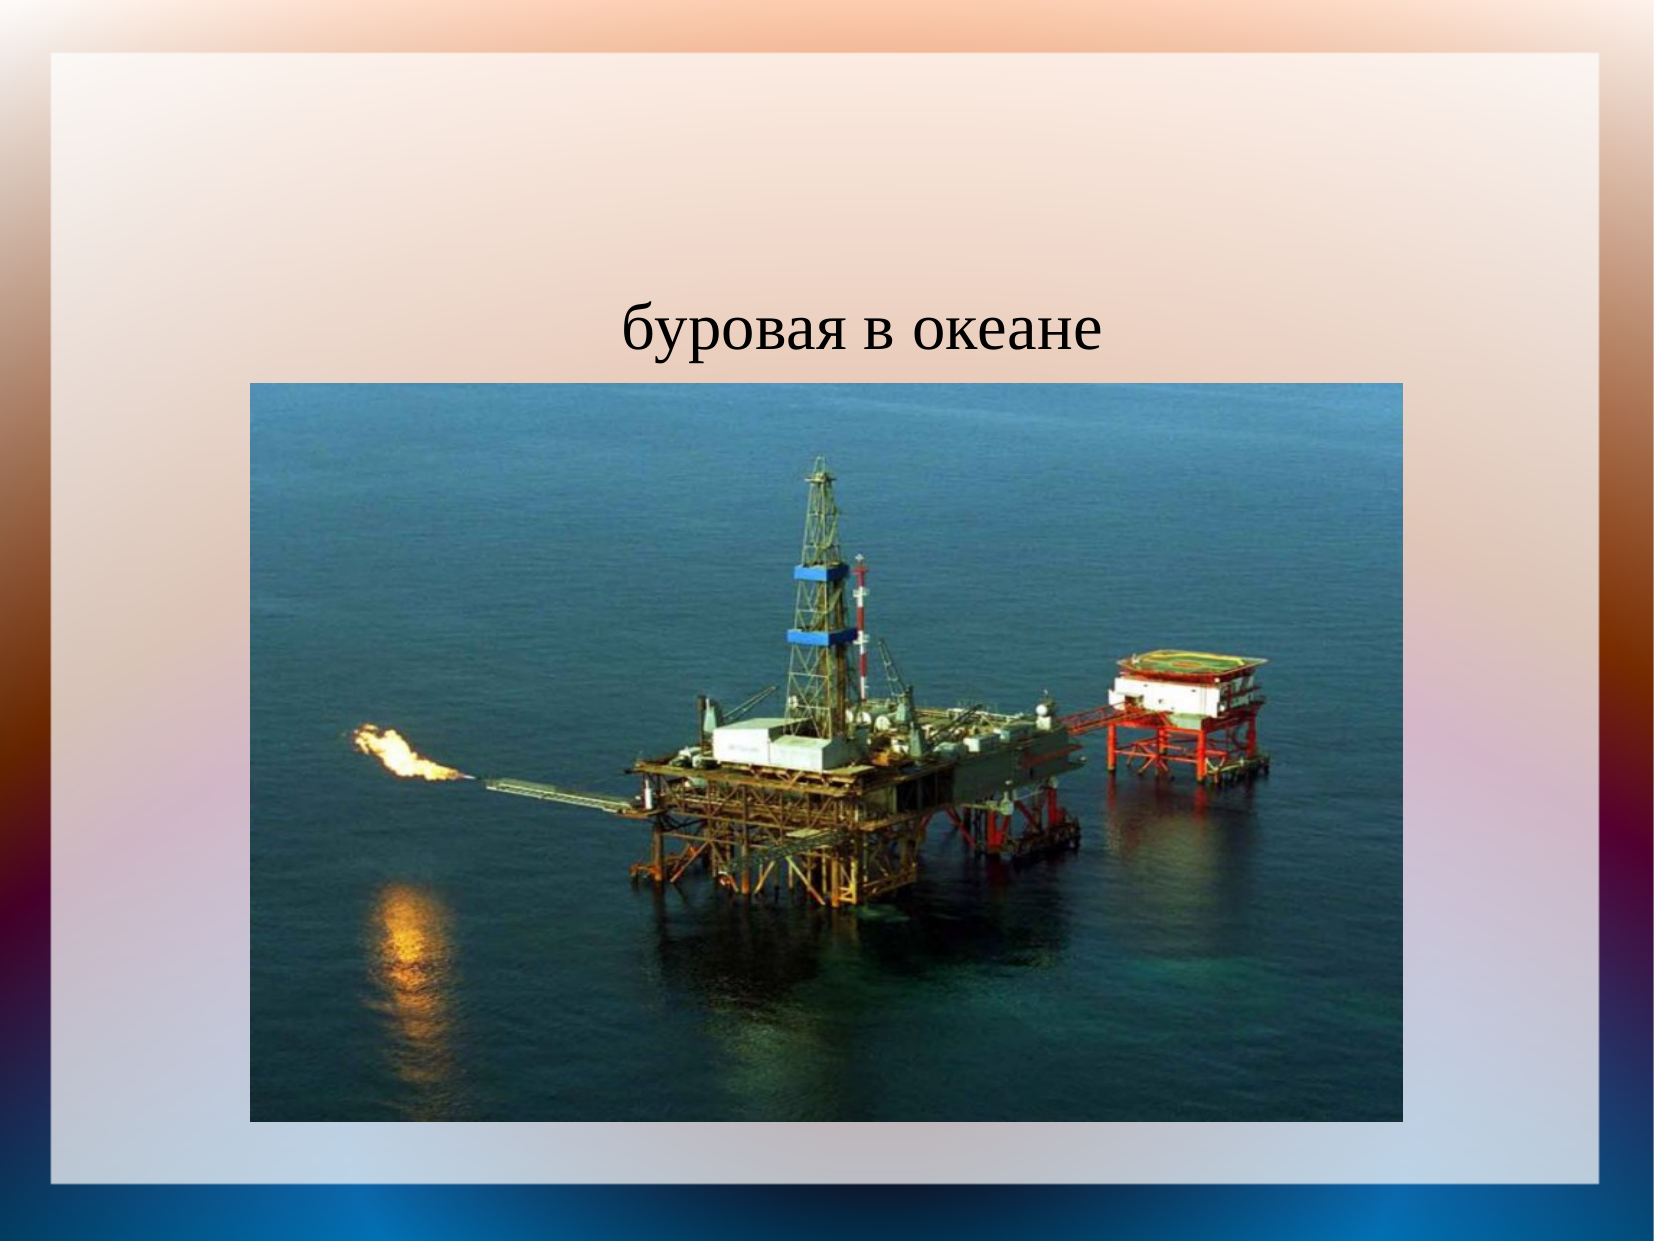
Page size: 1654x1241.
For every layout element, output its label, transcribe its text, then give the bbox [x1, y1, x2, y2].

picture [0, 0, 1654, 1241]
list буровая в океане [82, 290, 1571, 1109]
